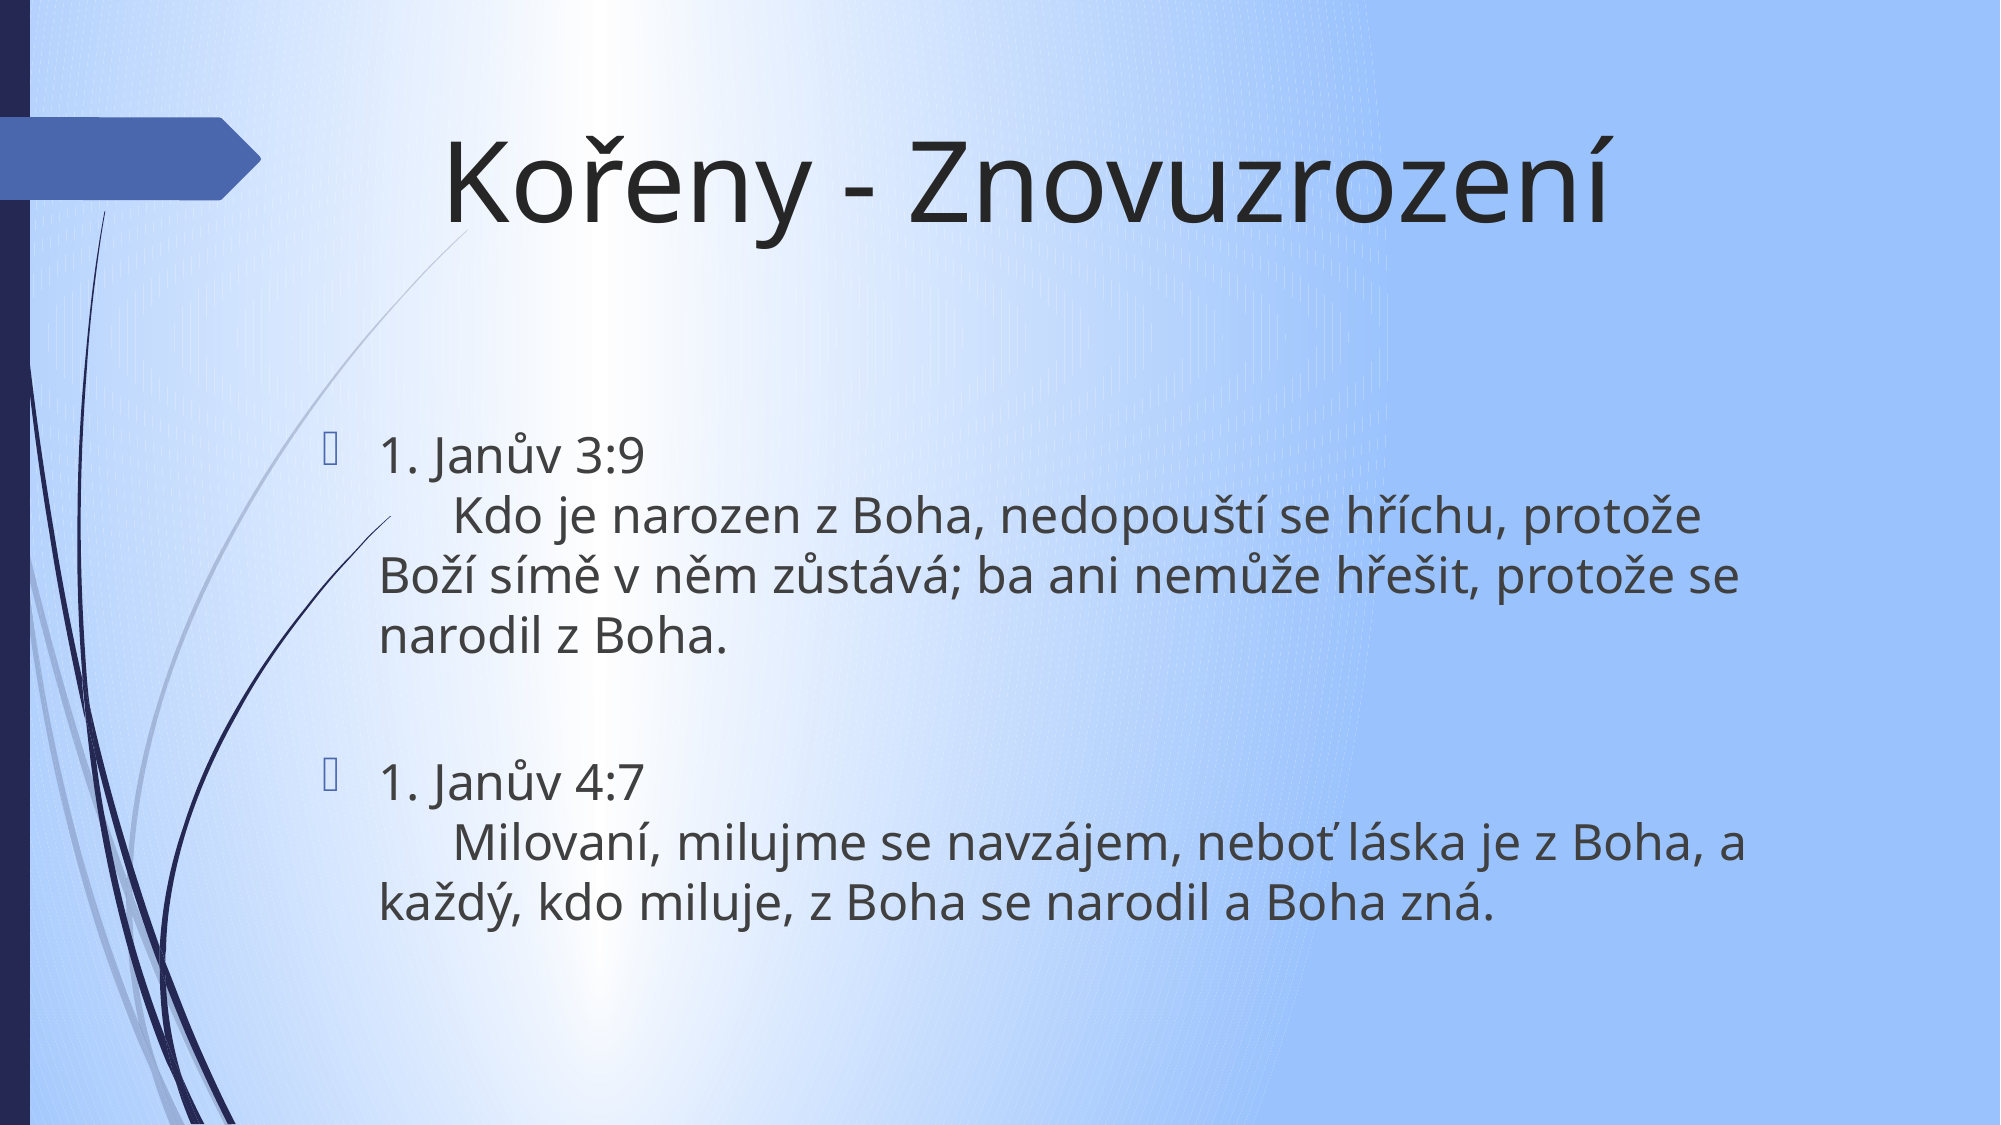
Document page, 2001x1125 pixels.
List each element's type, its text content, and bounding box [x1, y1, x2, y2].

list 1. Janův 3:9 Kdo je narozen z Boha, nedopouští se hříchu, protože Boží símě v něm zůstává; ba ani nemůže hřešit, protože se narodil z Boha. 1. Janův 4:7 Milovaní, milujme se navzájem, neboť láska je z Boha, a každý, kdo miluje, z Boha se narodil a Boha zná. [307, 350, 1770, 970]
title Kořeny - Znovuzrození [425, 102, 1888, 313]
